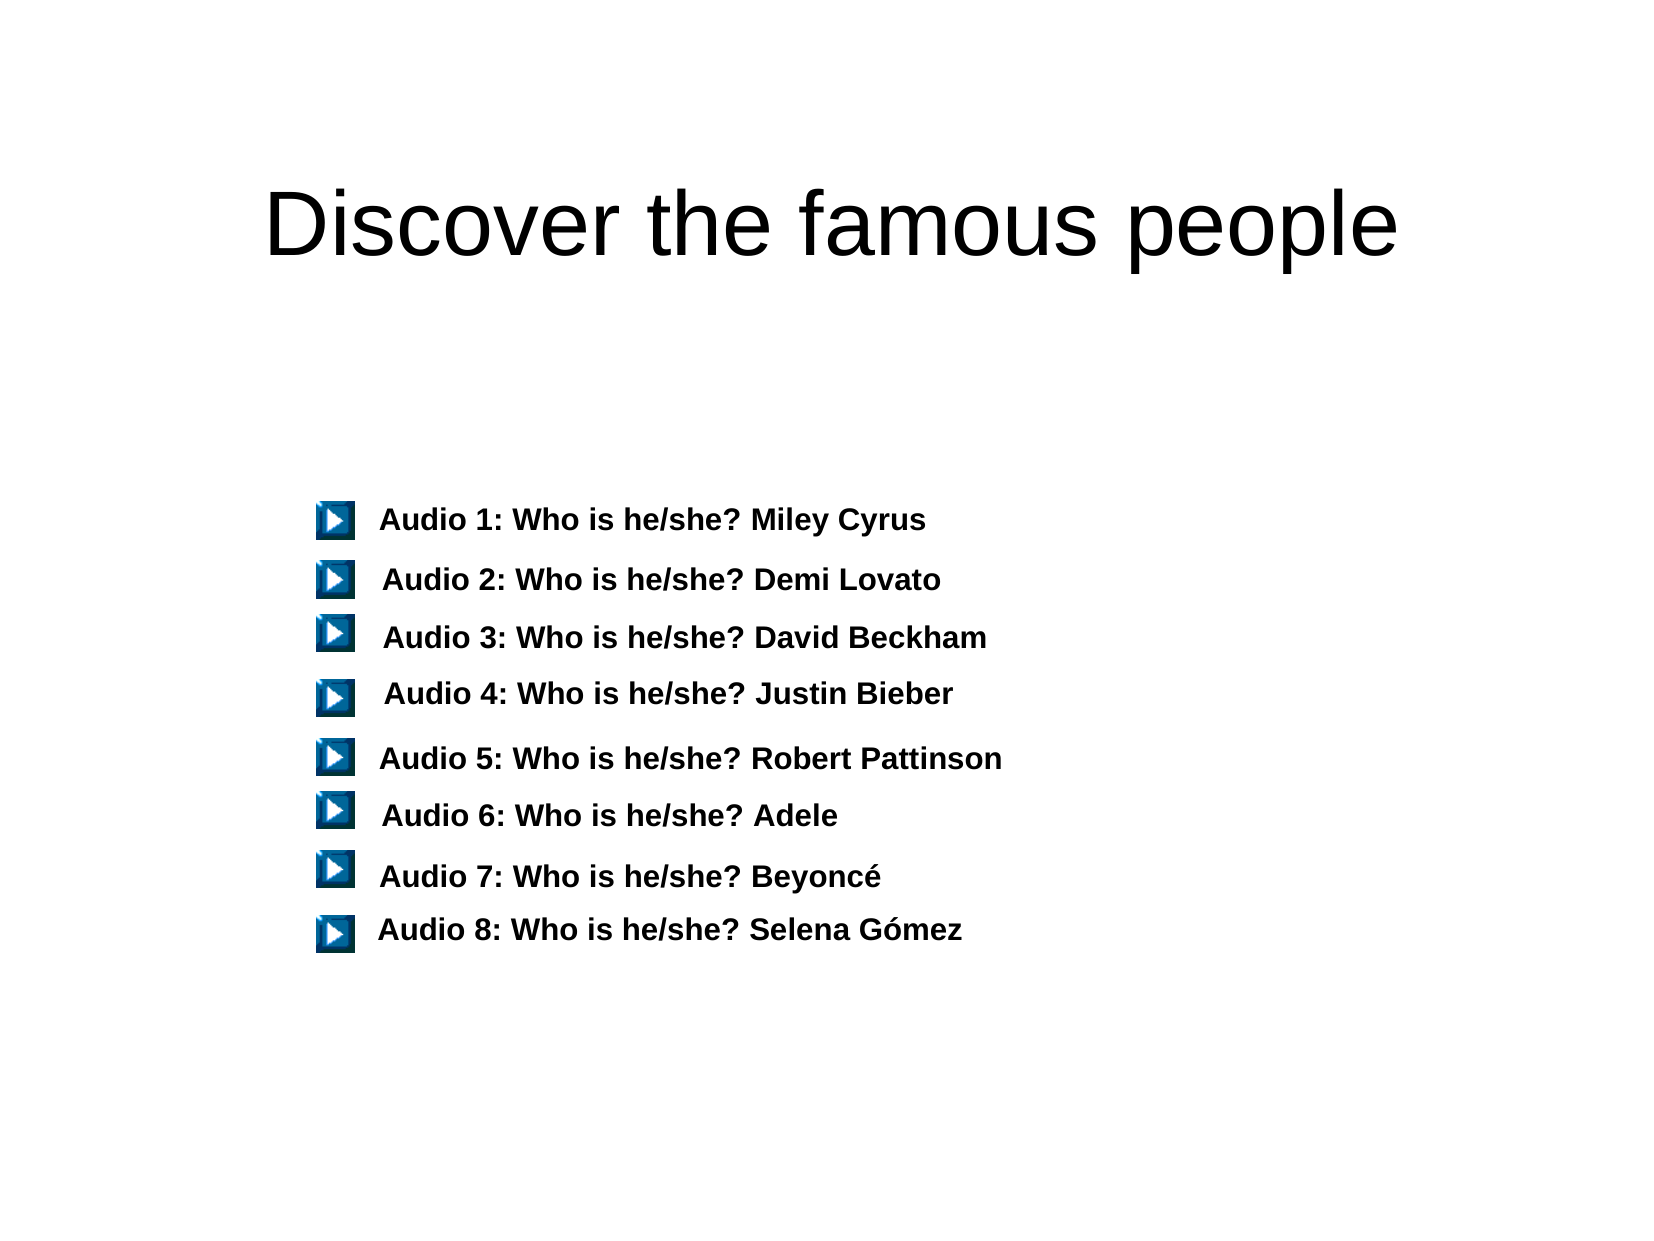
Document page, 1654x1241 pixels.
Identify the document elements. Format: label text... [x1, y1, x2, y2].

text_box Audio 8: Who is he/she? Selena Gómez [330, 911, 1010, 949]
text_box Audio 4: Who is he/she? Justin Bieber [354, 675, 975, 712]
text_box Audio 3: Who is he/she? David Beckham [360, 620, 1010, 657]
text_box Audio 7: Who is he/she? Beyoncé [354, 858, 916, 895]
title Discover the famous people [88, 120, 1577, 328]
text_box Audio 2: Who is he/she? Demi Lovato [372, 561, 952, 598]
picture [316, 501, 355, 540]
picture [316, 850, 355, 888]
picture [316, 614, 355, 652]
picture [316, 679, 355, 717]
text_box Audio 5: Who is he/she? Robert Pattinson [366, 740, 1016, 777]
text_box Audio 6: Who is he/she? Adele [348, 797, 880, 834]
picture [316, 791, 355, 829]
picture [316, 738, 355, 776]
picture [316, 560, 355, 599]
text_box Audio 1: Who is he/she? Miley Cyrus [355, 501, 952, 539]
picture [316, 915, 355, 953]
